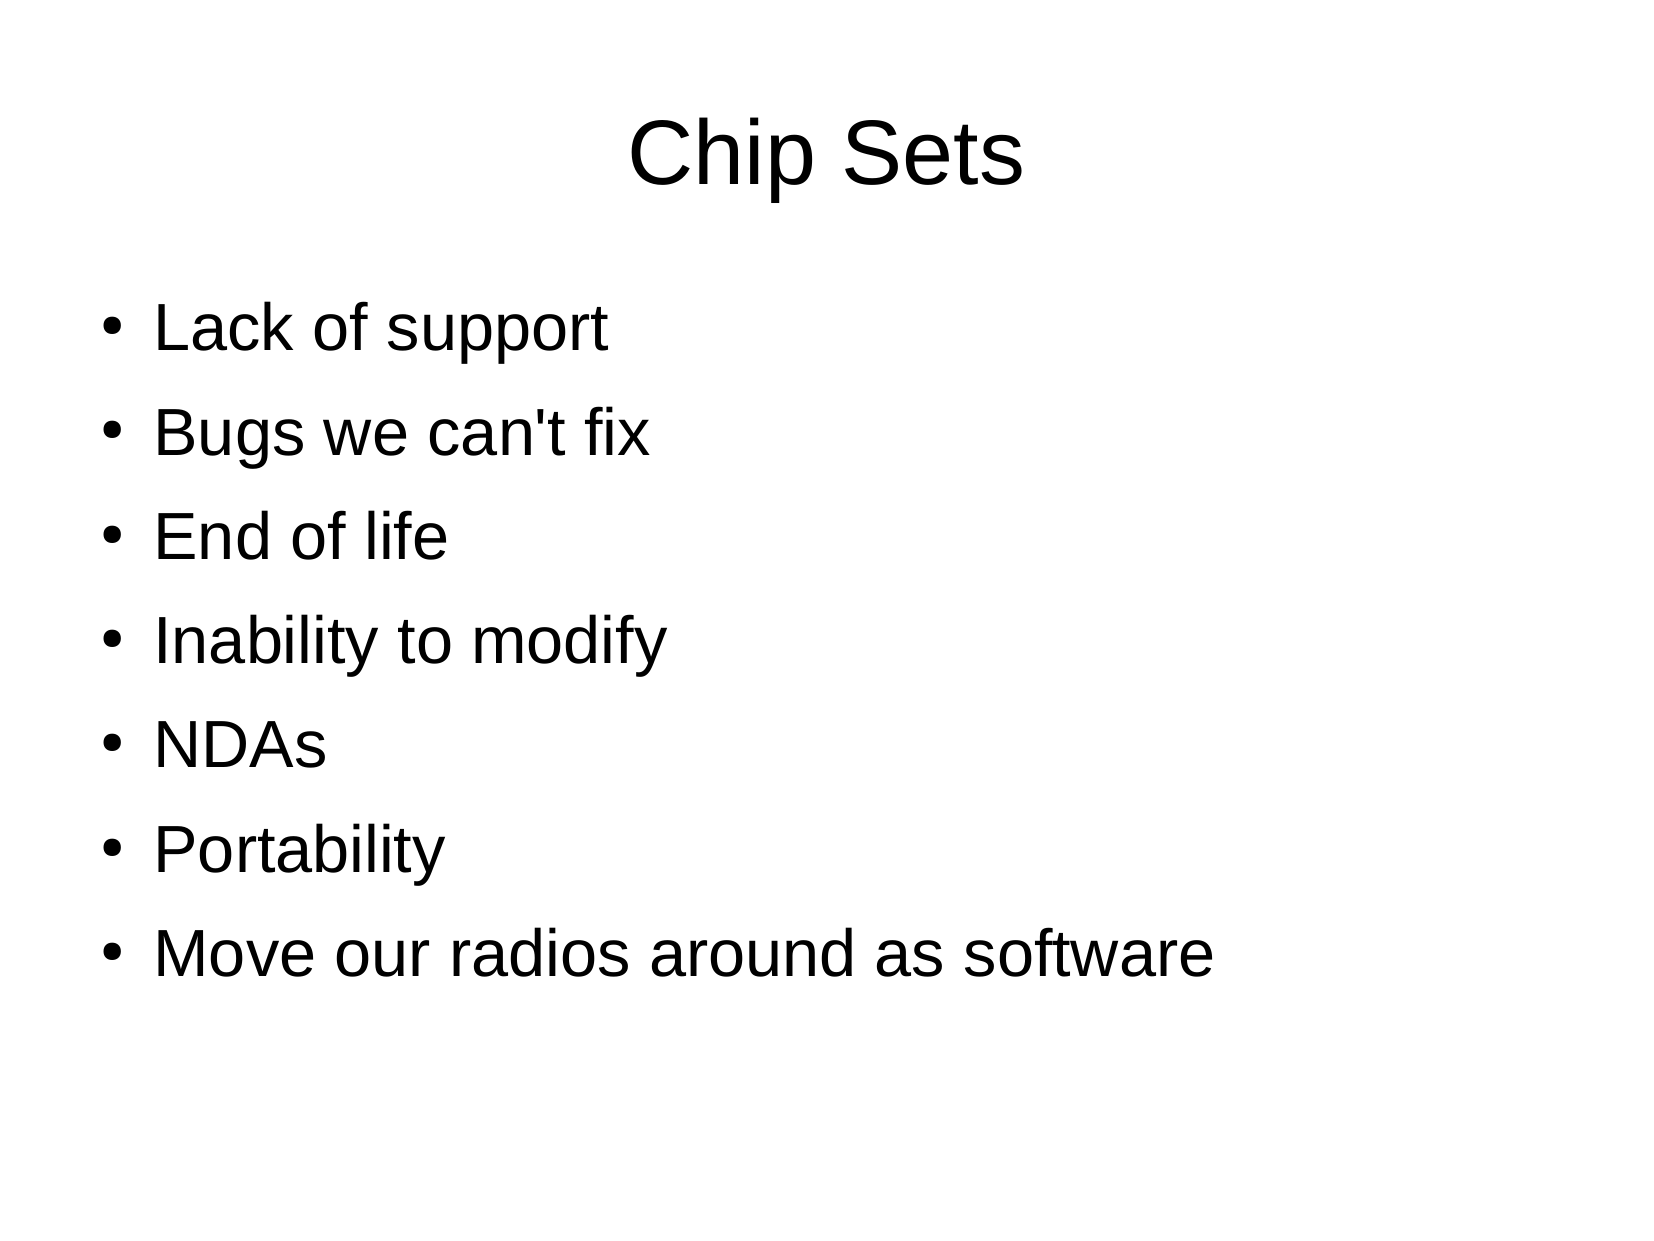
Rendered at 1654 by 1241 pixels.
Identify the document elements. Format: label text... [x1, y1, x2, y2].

list Lack of support Bugs we can't fix End of life Inability to modify NDAs Portability Move our radios around as software [82, 290, 1571, 1010]
title Chip Sets [82, 49, 1571, 257]
